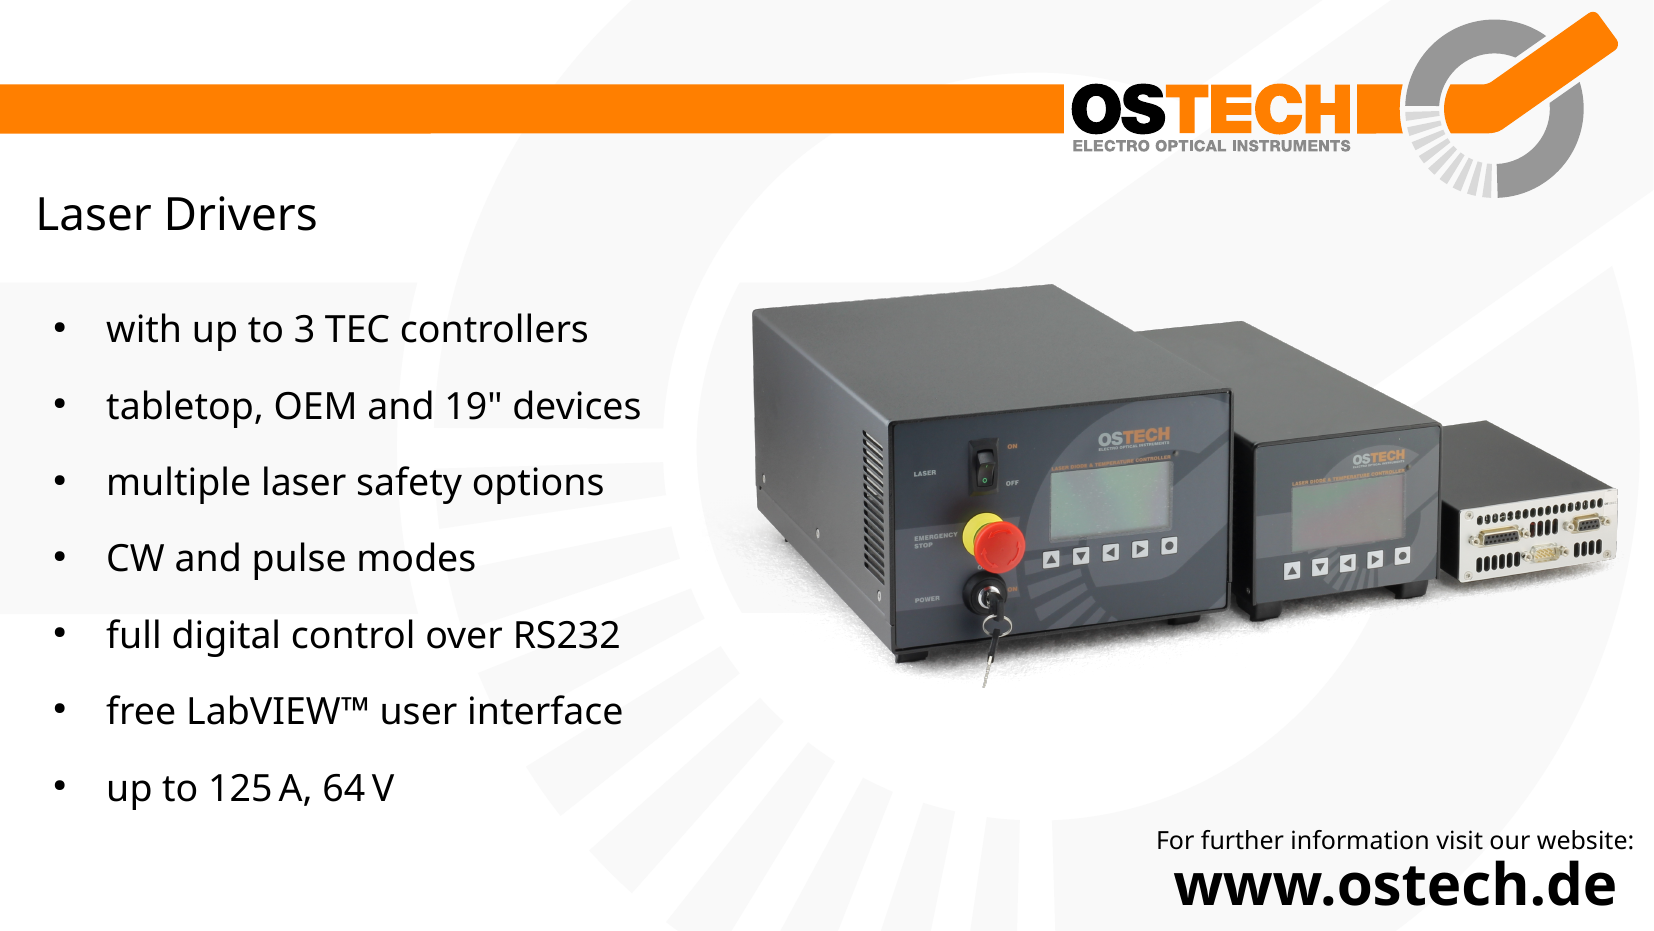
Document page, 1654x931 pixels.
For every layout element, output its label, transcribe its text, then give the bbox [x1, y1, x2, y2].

title Laser Drivers [35, 181, 1312, 243]
picture [696, 284, 1642, 705]
list with up to 3 TEC controllers tabletop, OEM and 19" devices multiple laser safety options CW and pulse modes full digital control over RS232 free LabVIEW™ user interface up to 125 A, 64 V [35, 295, 756, 827]
